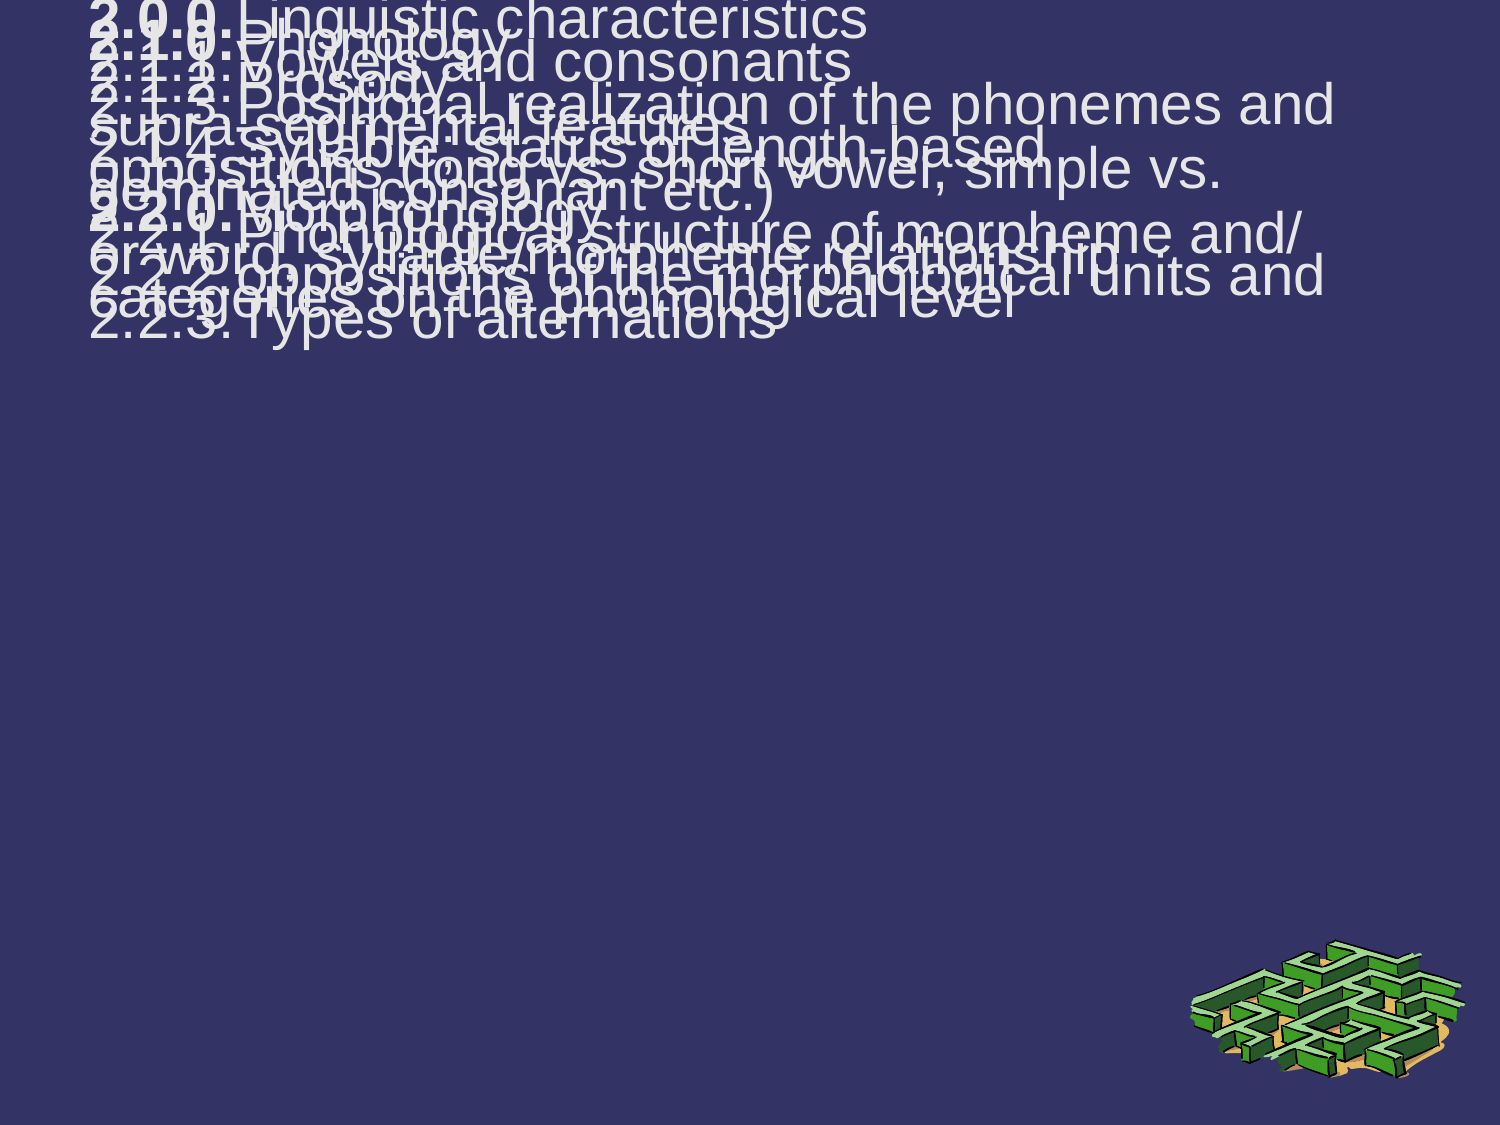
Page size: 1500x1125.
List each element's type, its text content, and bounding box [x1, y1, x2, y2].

list 2.0.0. Linguistic characteristics 2.1.0. Phonology 2.1.1. Vowels and consonants 2.1.2. Prosody 2.1.3. Positional realization of the phonemes and supra-segmental features 2.1.4. Syllable; status of length-based oppositions (long vs. short vowel, simple vs. geminated consonant etc.) 2.2.0. Morphonology 2.2.1. Phonological structure of morpheme and/or word, syllable/morpheme relationship 2.2.2. oppositions of the morphological units and categories on the phonological level 2.2.3. Types of alternations [88, 29, 1351, 1066]
